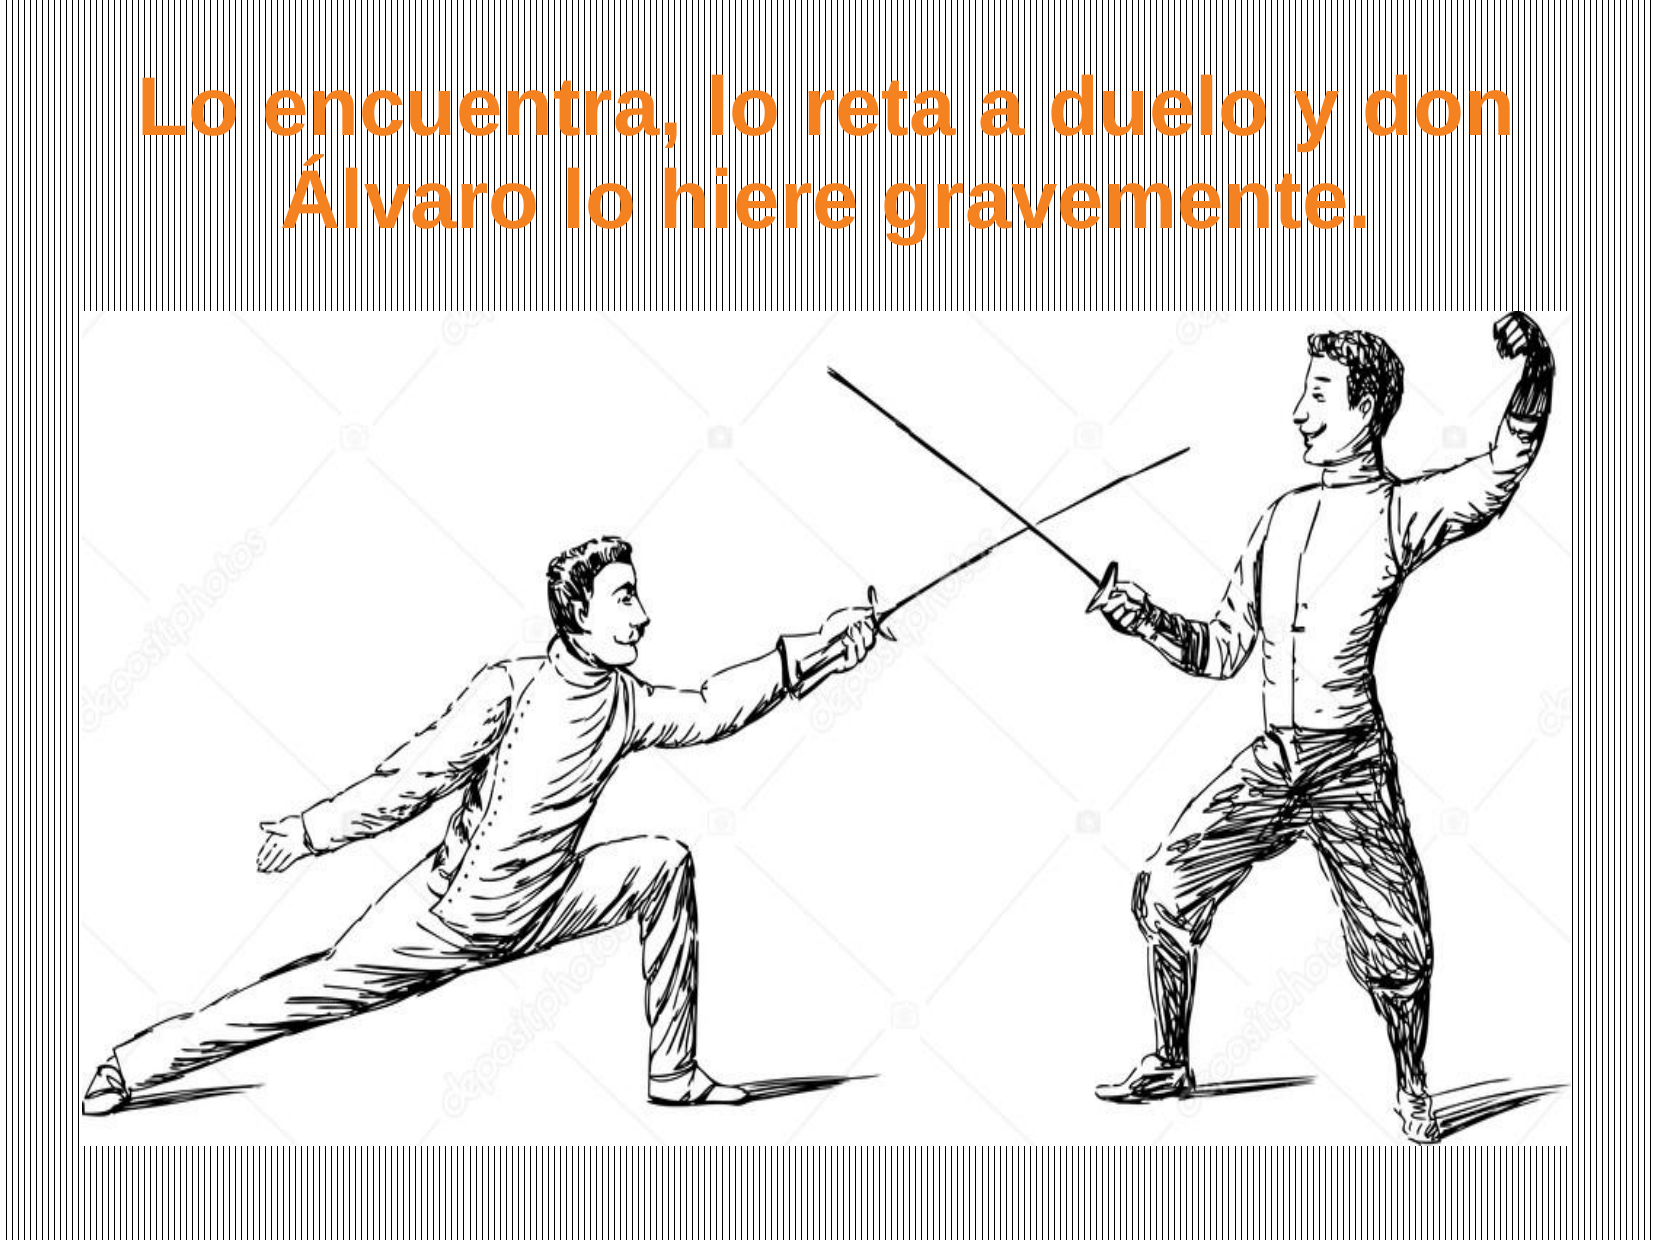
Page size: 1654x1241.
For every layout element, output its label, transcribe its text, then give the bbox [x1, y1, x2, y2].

title Lo encuentra, lo reta a duelo y don Álvaro lo hiere gravemente. [82, 49, 1571, 257]
picture [82, 311, 1571, 1146]
